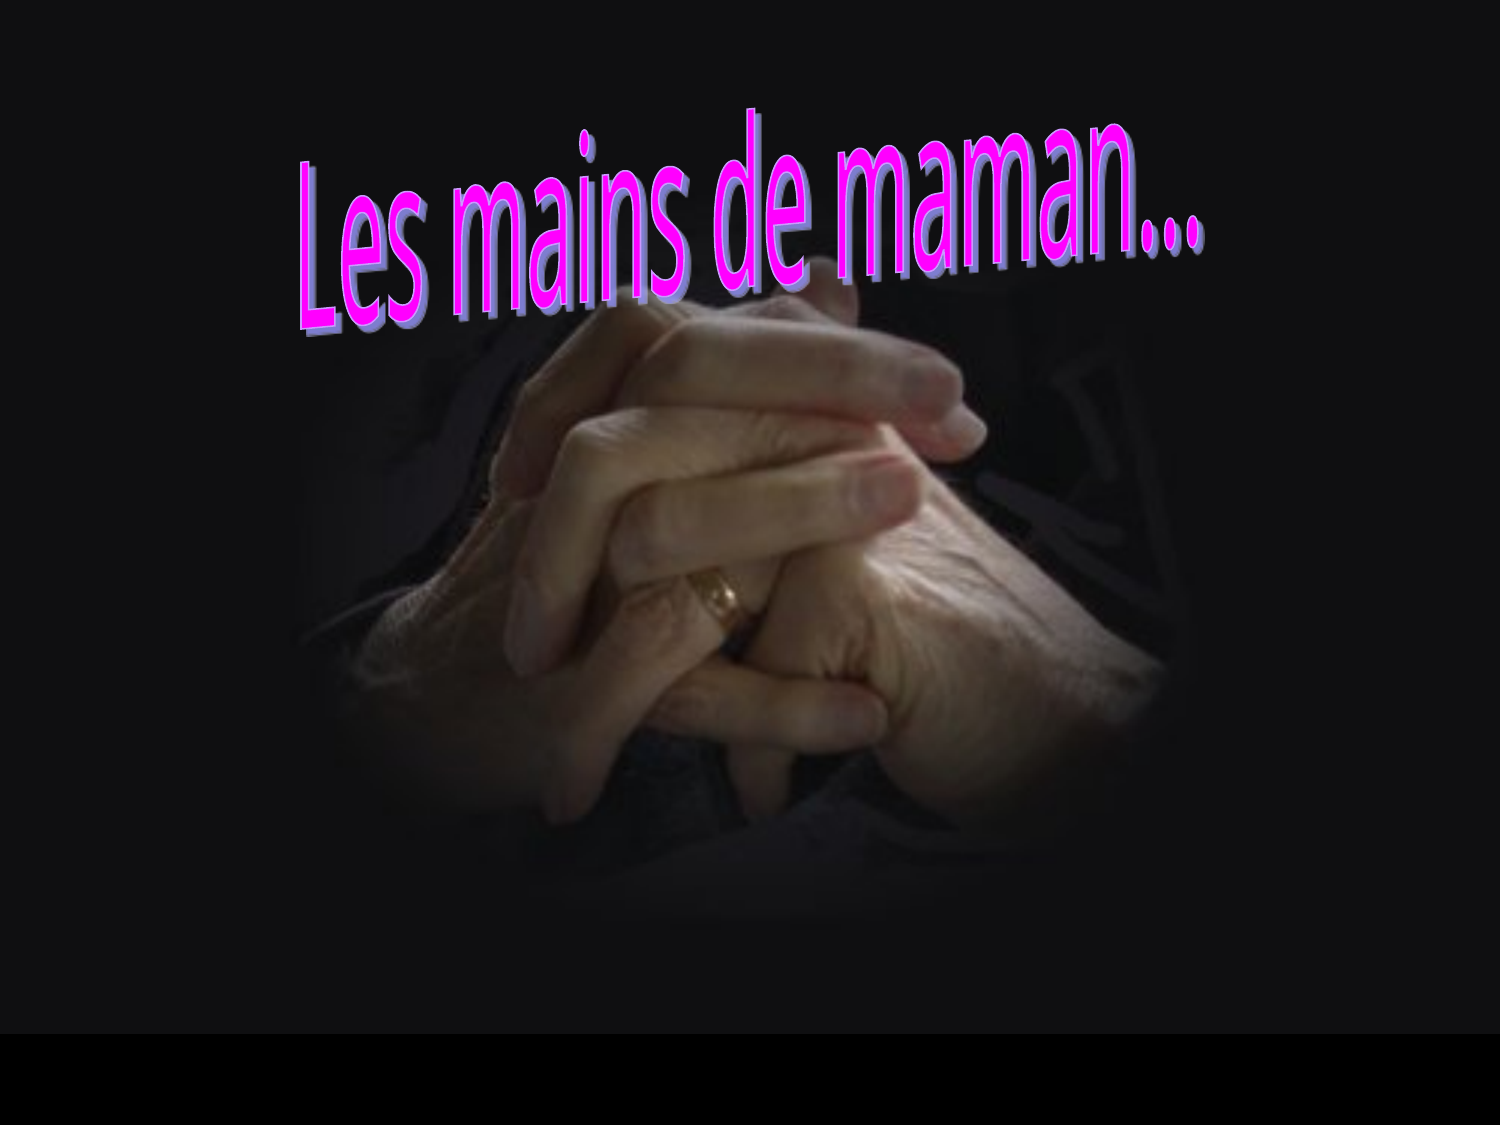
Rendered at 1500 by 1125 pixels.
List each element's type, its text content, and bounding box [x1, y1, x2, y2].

text_box Les mains de maman... [766, 155, 805, 286]
text_box Les mains de maman... [913, 141, 951, 272]
text_box Les mains de maman... [964, 133, 1030, 266]
text_box Les mains de maman... [580, 176, 588, 303]
text_box Les mains de maman... [714, 108, 755, 291]
text_box Les mains de maman... [651, 166, 685, 297]
text_box Les mains de maman... [529, 177, 567, 309]
text_box Les mains de maman... [454, 182, 520, 315]
text_box Les mains de maman... [1090, 124, 1130, 254]
text_box Les mains de maman... [341, 195, 381, 326]
text_box Les mains de maman... [1040, 129, 1077, 260]
text_box Les mains de maman... [301, 161, 335, 330]
text_box Les mains de maman... [602, 170, 641, 301]
text_box [0, 1034, 1500, 1125]
text_box Les mains de maman... [838, 145, 904, 278]
text_box Les mains de maman... [388, 191, 422, 322]
picture [0, 0, 1500, 1034]
